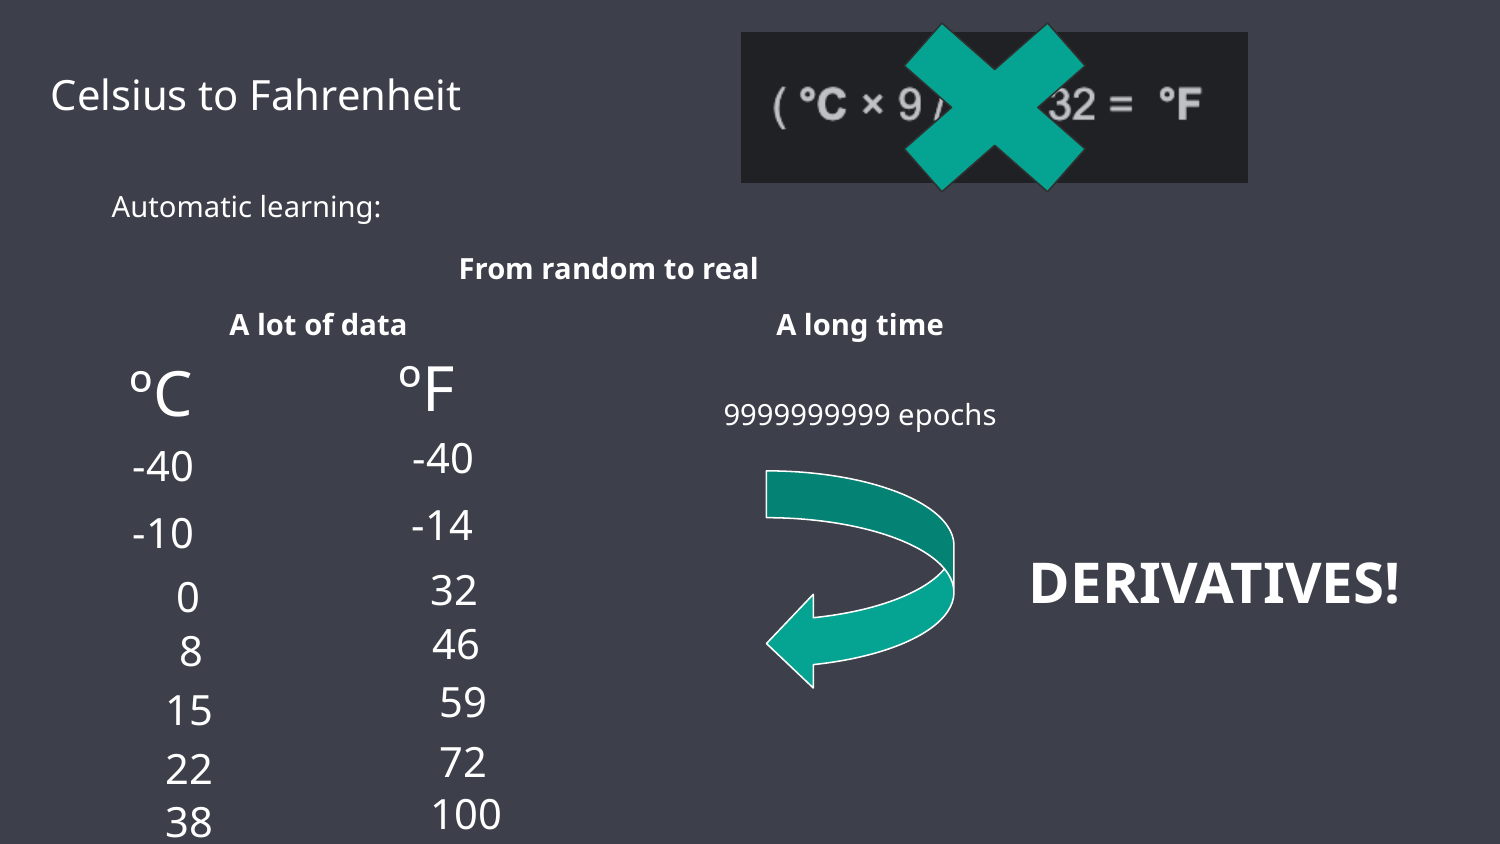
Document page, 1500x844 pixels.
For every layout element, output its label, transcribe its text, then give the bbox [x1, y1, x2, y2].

text_box ºC [114, 338, 258, 444]
text_box 15 [150, 668, 255, 727]
text_box 38 [150, 780, 255, 844]
text_box -14 [396, 483, 514, 564]
text_box 9999999999 epochs [675, 380, 1045, 447]
text_box 72 [424, 721, 528, 773]
text_box [766, 470, 954, 688]
text_box Celsius to Fahrenheit [35, 53, 741, 120]
text_box 0 [182, 585, 194, 609]
picture [741, 32, 950, 183]
text_box -40 [397, 417, 515, 498]
text_box ºF [383, 334, 527, 440]
text_box -40 [117, 444, 235, 492]
text_box 0 [161, 573, 217, 636]
text_box 8 [164, 609, 241, 668]
text_box 59 [424, 660, 528, 721]
text_box Automatic learning: [96, 173, 466, 240]
text_box 22 [150, 727, 255, 780]
text_box From random to real [424, 235, 794, 301]
text_box 100 [415, 773, 537, 844]
picture [954, 32, 1036, 68]
text_box A long time [690, 291, 1031, 357]
text_box DERIVATIVES! [981, 532, 1448, 630]
picture [954, 146, 1036, 183]
text_box A lot of data [134, 291, 504, 357]
text_box [904, 23, 1086, 192]
picture [1039, 32, 1248, 183]
text_box -10 [117, 492, 235, 573]
text_box 32 [415, 548, 520, 629]
text_box 46 [417, 602, 535, 683]
